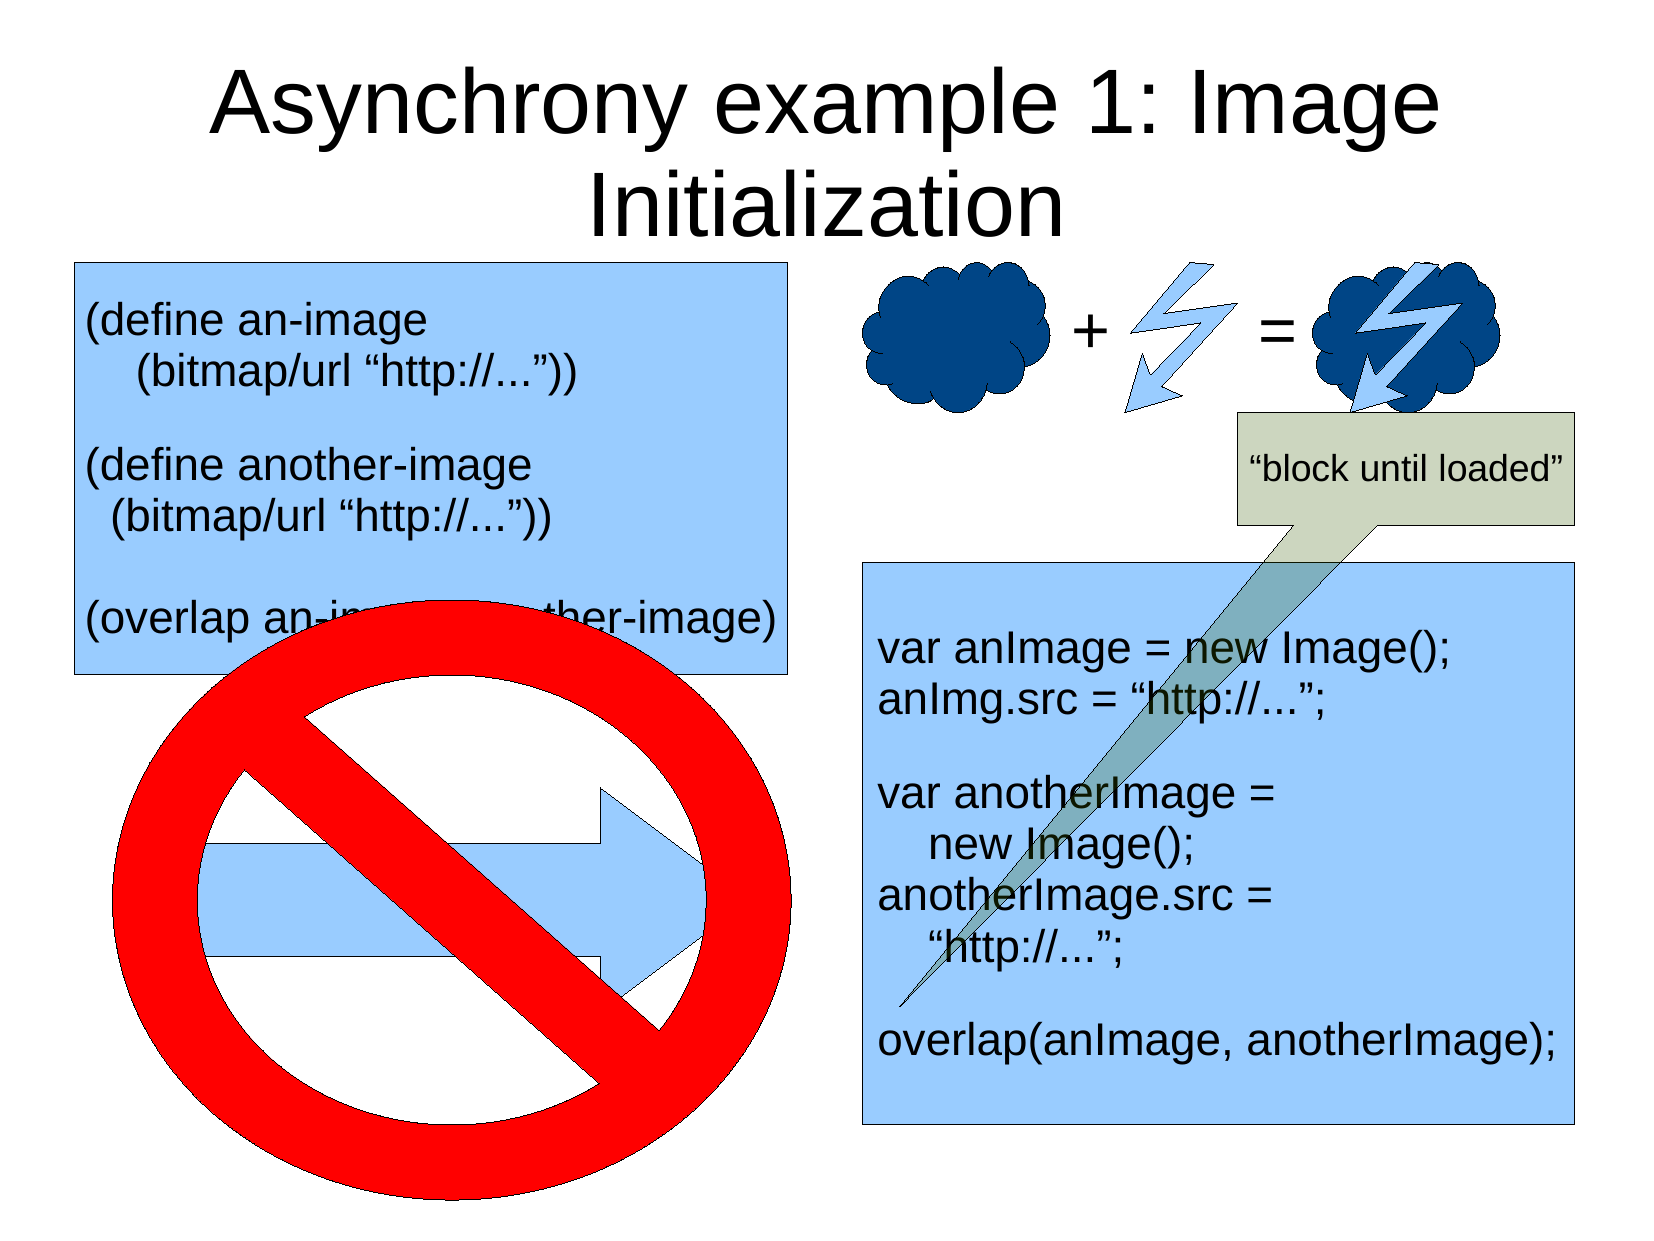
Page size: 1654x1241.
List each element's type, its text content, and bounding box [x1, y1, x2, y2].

text_box + [1056, 285, 1126, 376]
text_box [1312, 262, 1501, 412]
text_box “block until loaded” [899, 412, 1575, 1007]
text_box (define an-image (bitmap/url “http://...”)) (define another-image (bitmap/url “http://...”)) (overlap an-image another-image) [74, 262, 788, 675]
text_box [1124, 262, 1238, 413]
text_box var anImage = new Image(); anImg.src = “http://...”; var anotherImage = new Image(); anotherImage.src = “http://...”; overlap(anImage, anotherImage); [862, 562, 1575, 1125]
title Asynchrony example 1: Image Initialization [82, 50, 1571, 256]
text_box [862, 262, 1051, 413]
text_box [112, 600, 792, 1201]
text_box = [1243, 285, 1313, 376]
